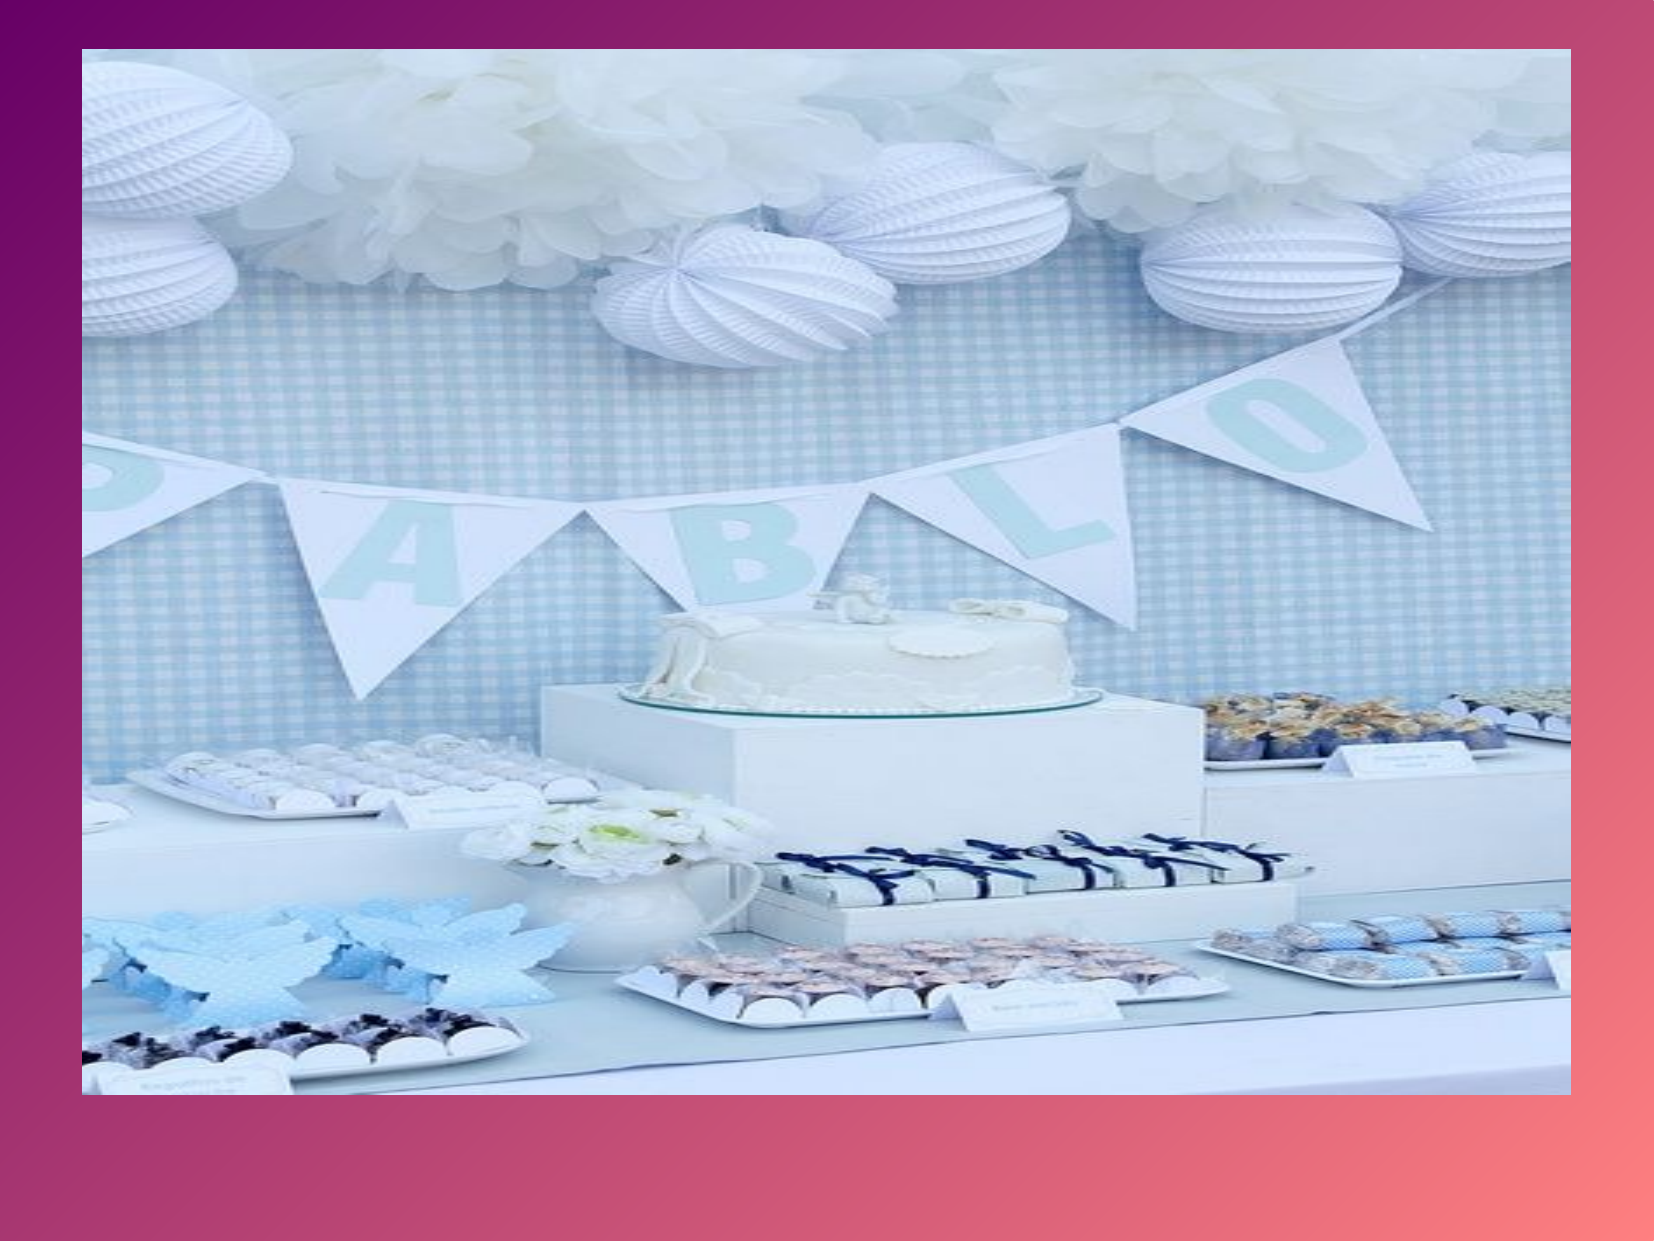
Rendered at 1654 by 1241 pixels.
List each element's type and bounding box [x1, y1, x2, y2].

picture [82, 49, 1571, 1095]
